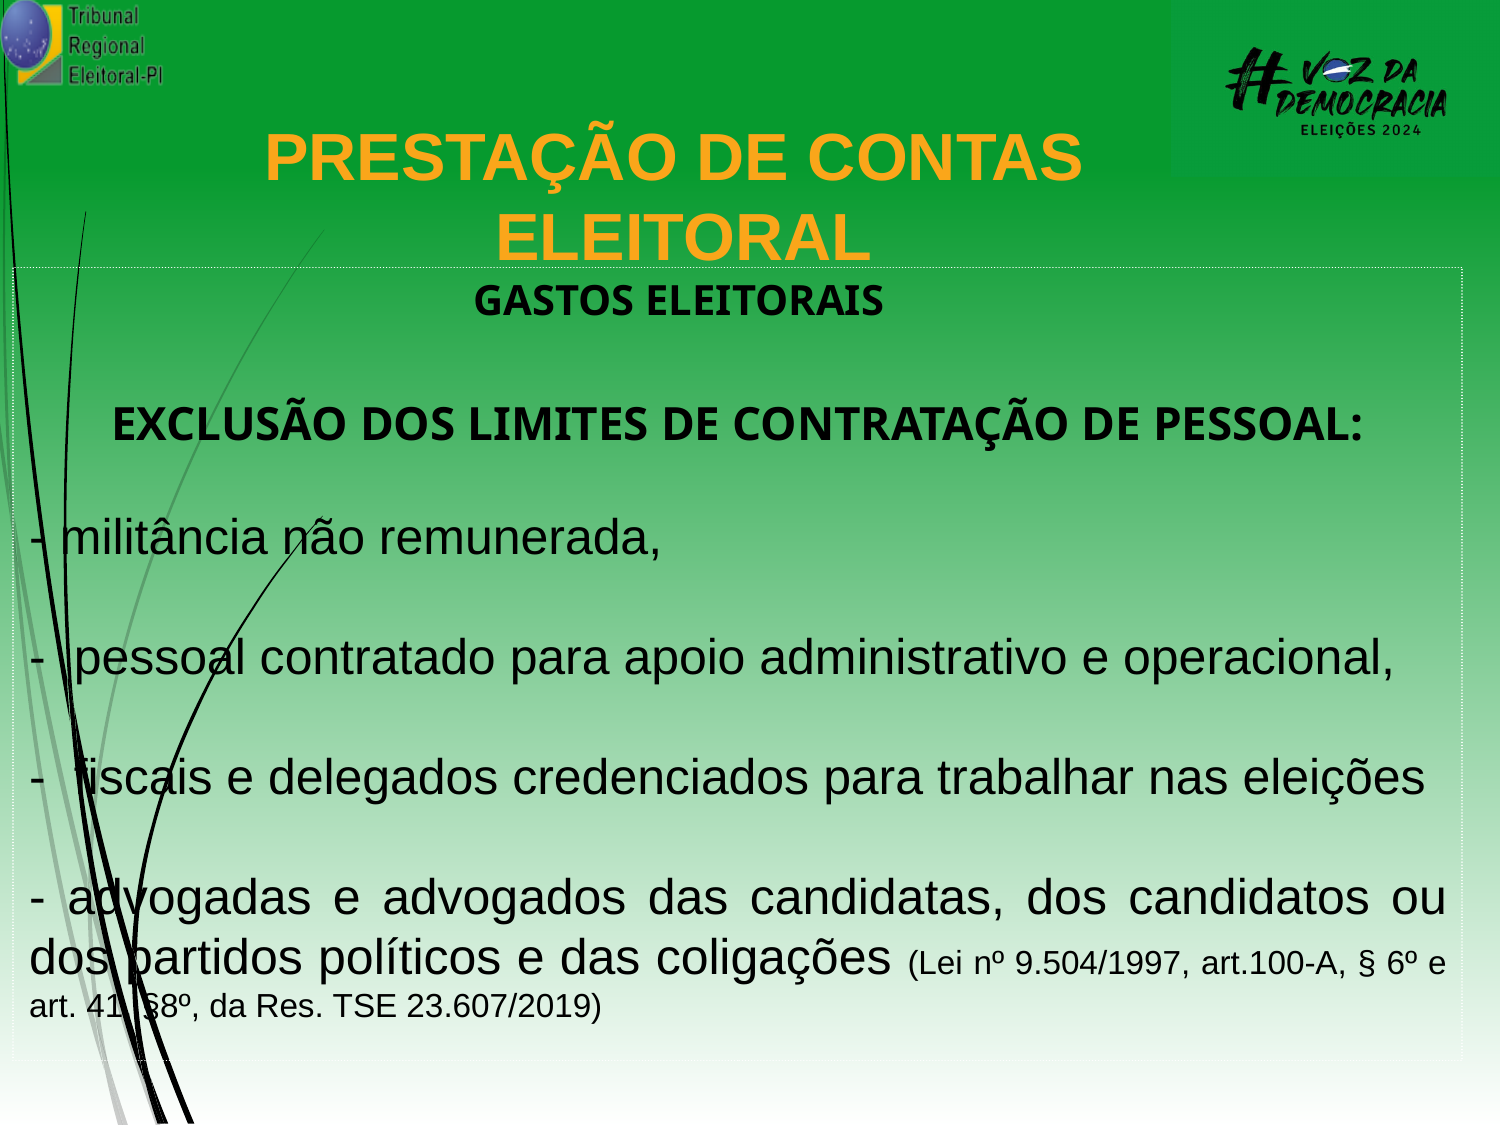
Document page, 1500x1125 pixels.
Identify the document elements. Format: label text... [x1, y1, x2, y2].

text_box PRESTAÇÃO DE CONTAS ELEITORAL GASTOS ELEITORAIS [0, 106, 1368, 258]
picture [1171, 0, 1500, 177]
text_box EXCLUSÃO DOS LIMITES DE CONTRATAÇÃO de pessoal: - militância não remunerada, - pessoal contratado para apoio administrativo e operacional, - fiscais e delegados credenciados para trabalhar nas eleições - advogadas e advogados das candidatas, dos candidatos ou dos partidos políticos e das coligações (Lei nº 9.504/1997, art.100-A, § 6º e art. 41, §8º, da Res. TSE 23.607/2019) [12, 267, 1463, 1061]
picture [0, 0, 177, 94]
